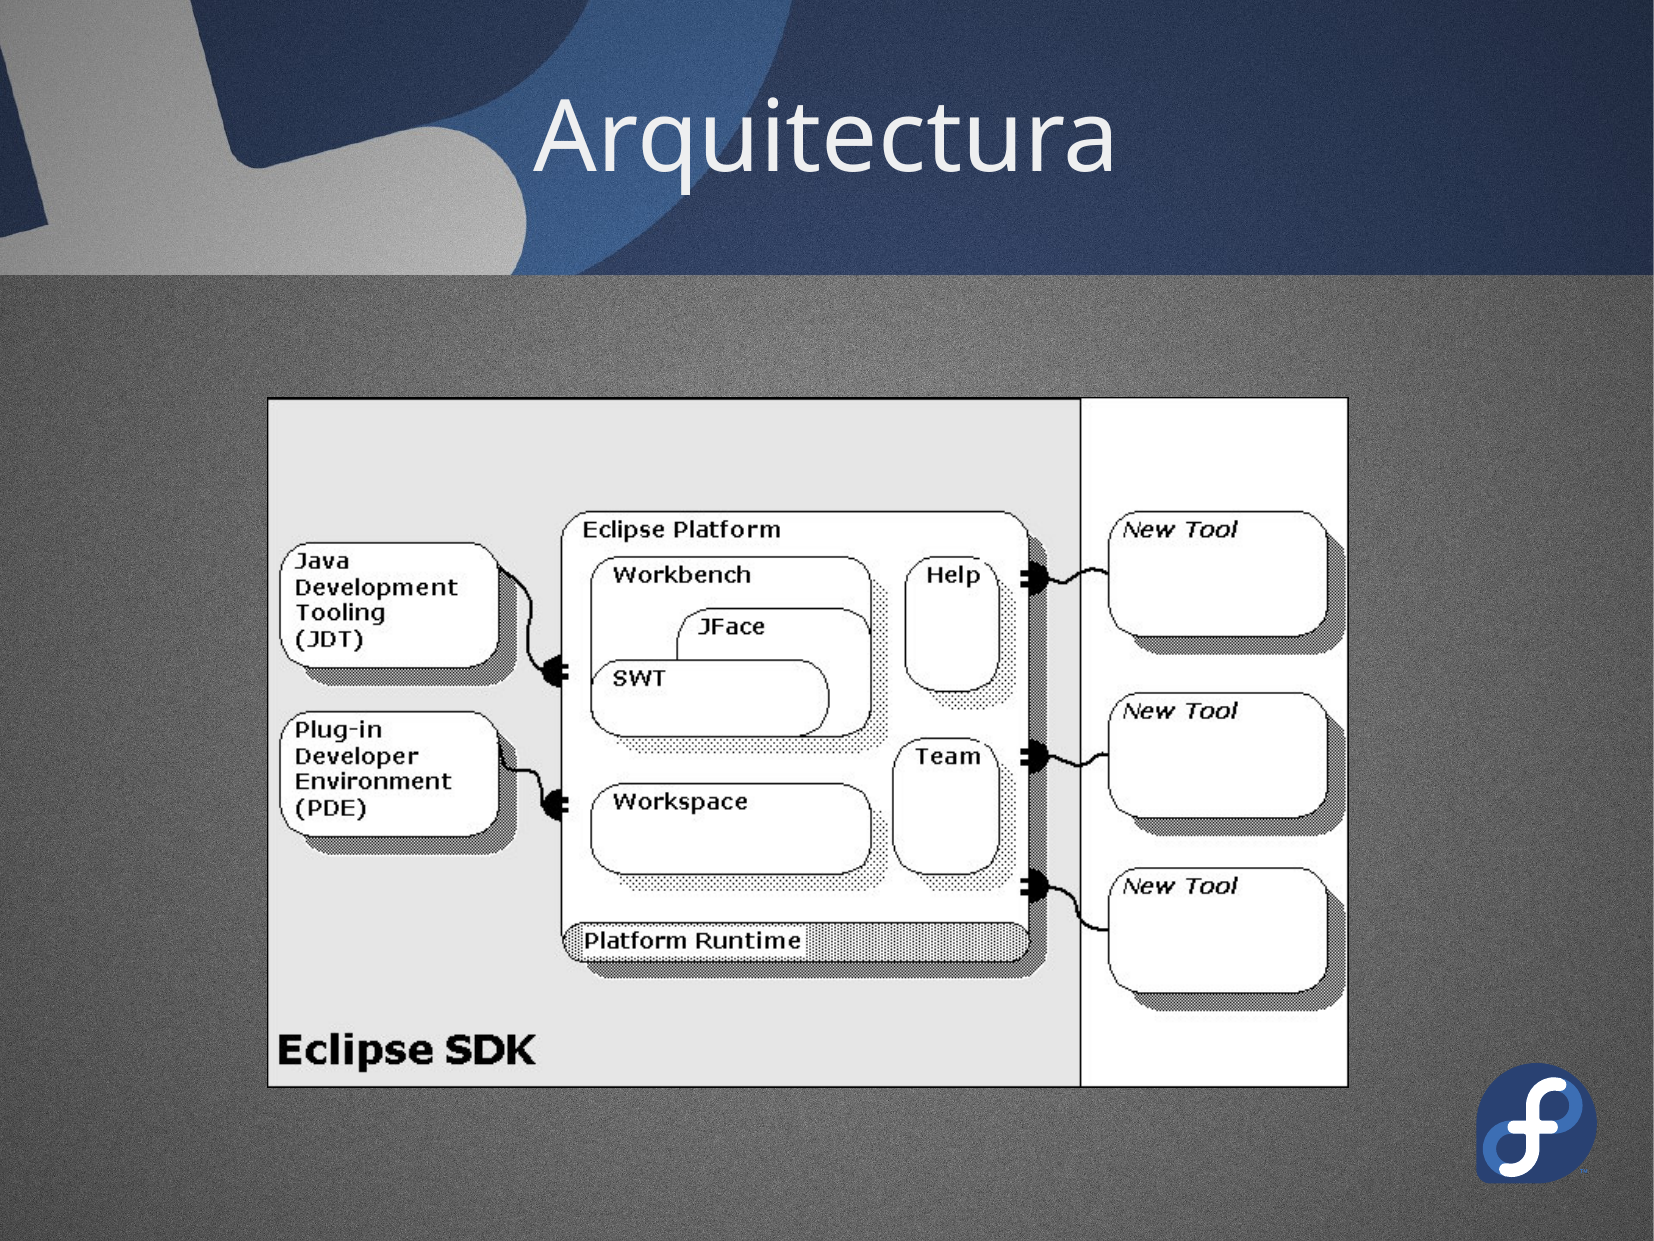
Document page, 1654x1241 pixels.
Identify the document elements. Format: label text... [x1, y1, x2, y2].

title Arquitectura [88, 29, 1565, 237]
picture [0, 0, 1654, 1241]
